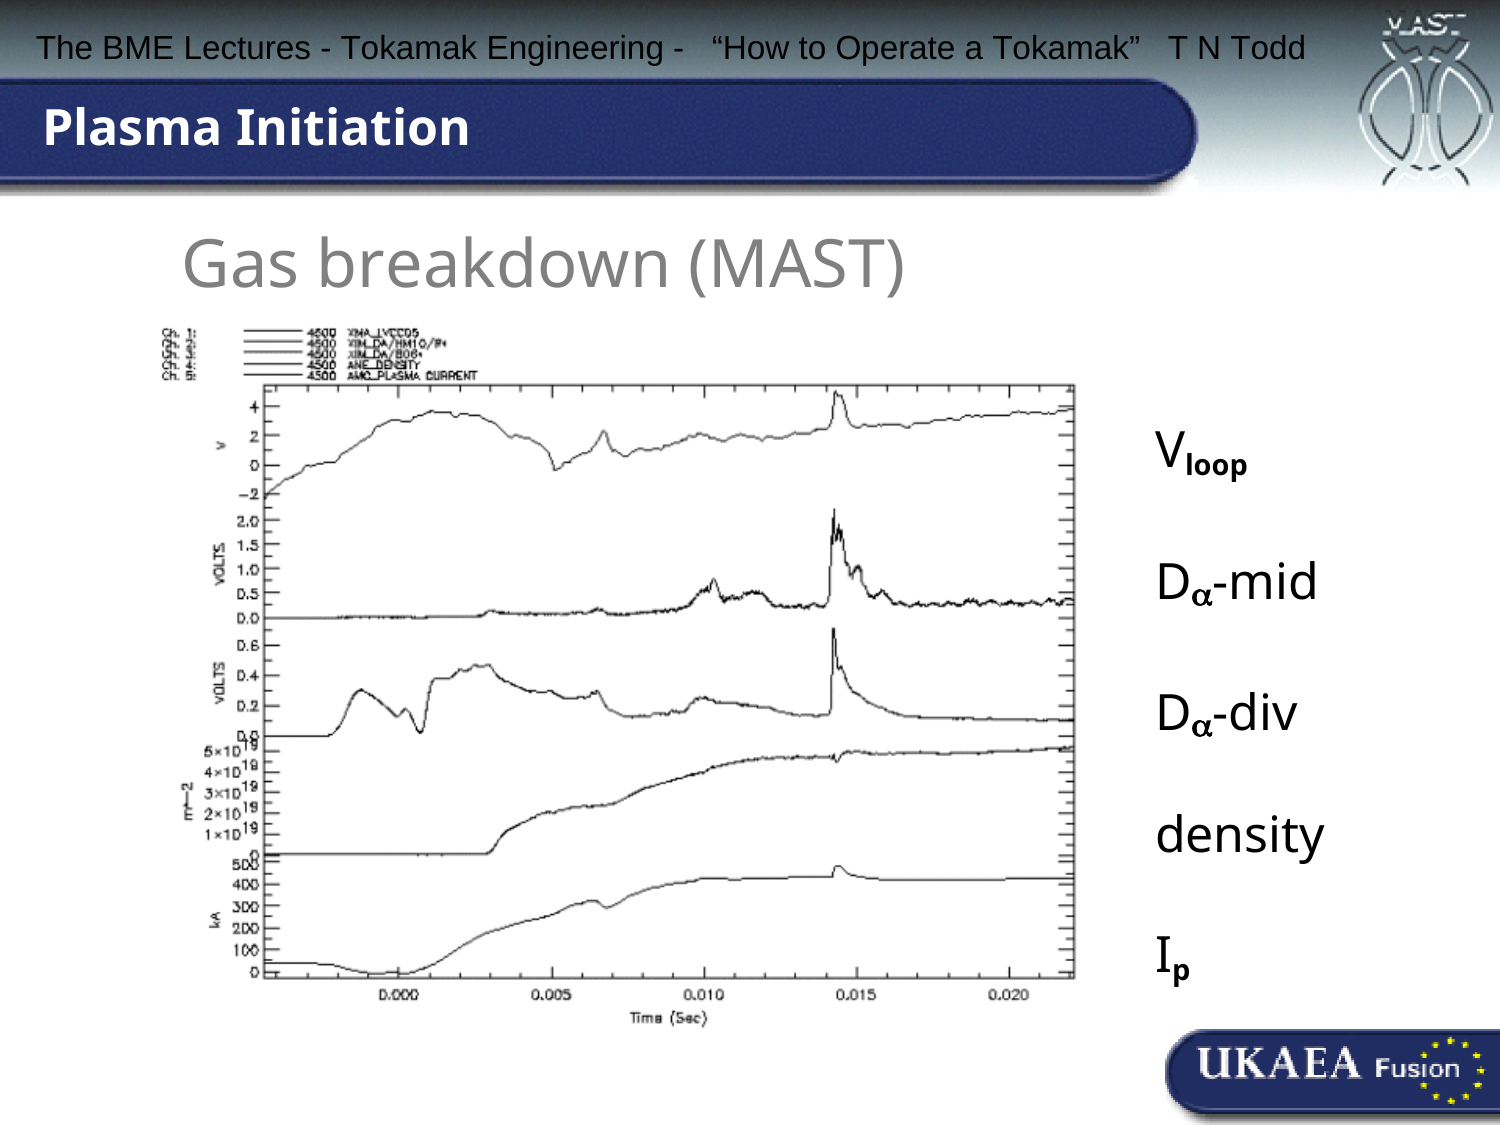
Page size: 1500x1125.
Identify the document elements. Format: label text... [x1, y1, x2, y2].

text_box Vloop D-mid D-div density Ip [1140, 409, 1341, 995]
picture [1165, 1029, 1500, 1125]
text_box Gas breakdown (MAST) [167, 212, 922, 309]
text_box Plasma Initiation [27, 88, 487, 164]
picture [0, 0, 1500, 202]
text_box The BME Lectures - Tokamak Engineering - “How to Operate a Tokamak” T N Todd [0, 18, 1323, 60]
picture [150, 321, 1084, 1033]
